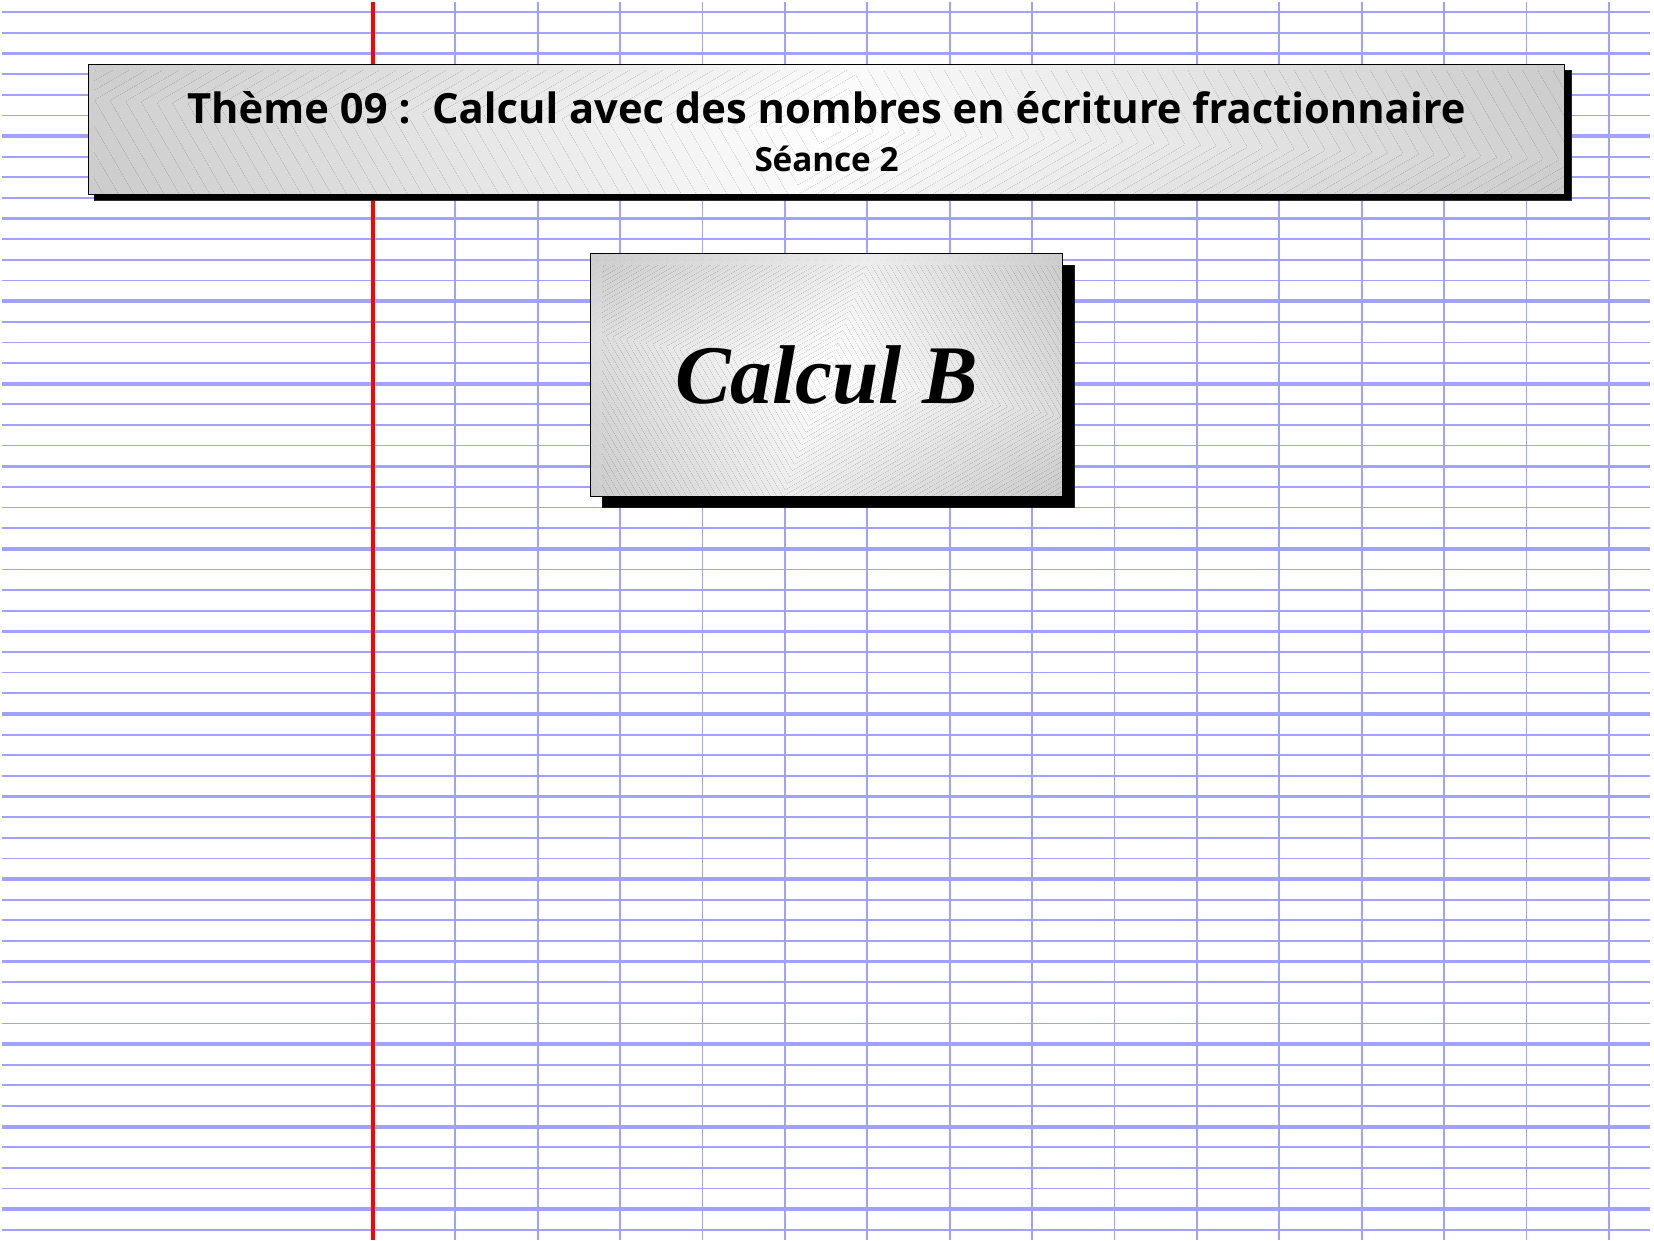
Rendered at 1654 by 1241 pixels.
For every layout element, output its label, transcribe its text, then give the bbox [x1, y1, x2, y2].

text_box Thème 09 : Calcul avec des nombres en écriture fractionnaire Séance 2 [88, 64, 1565, 195]
text_box Calcul B [590, 253, 1063, 497]
picture [0, 0, 1654, 1241]
